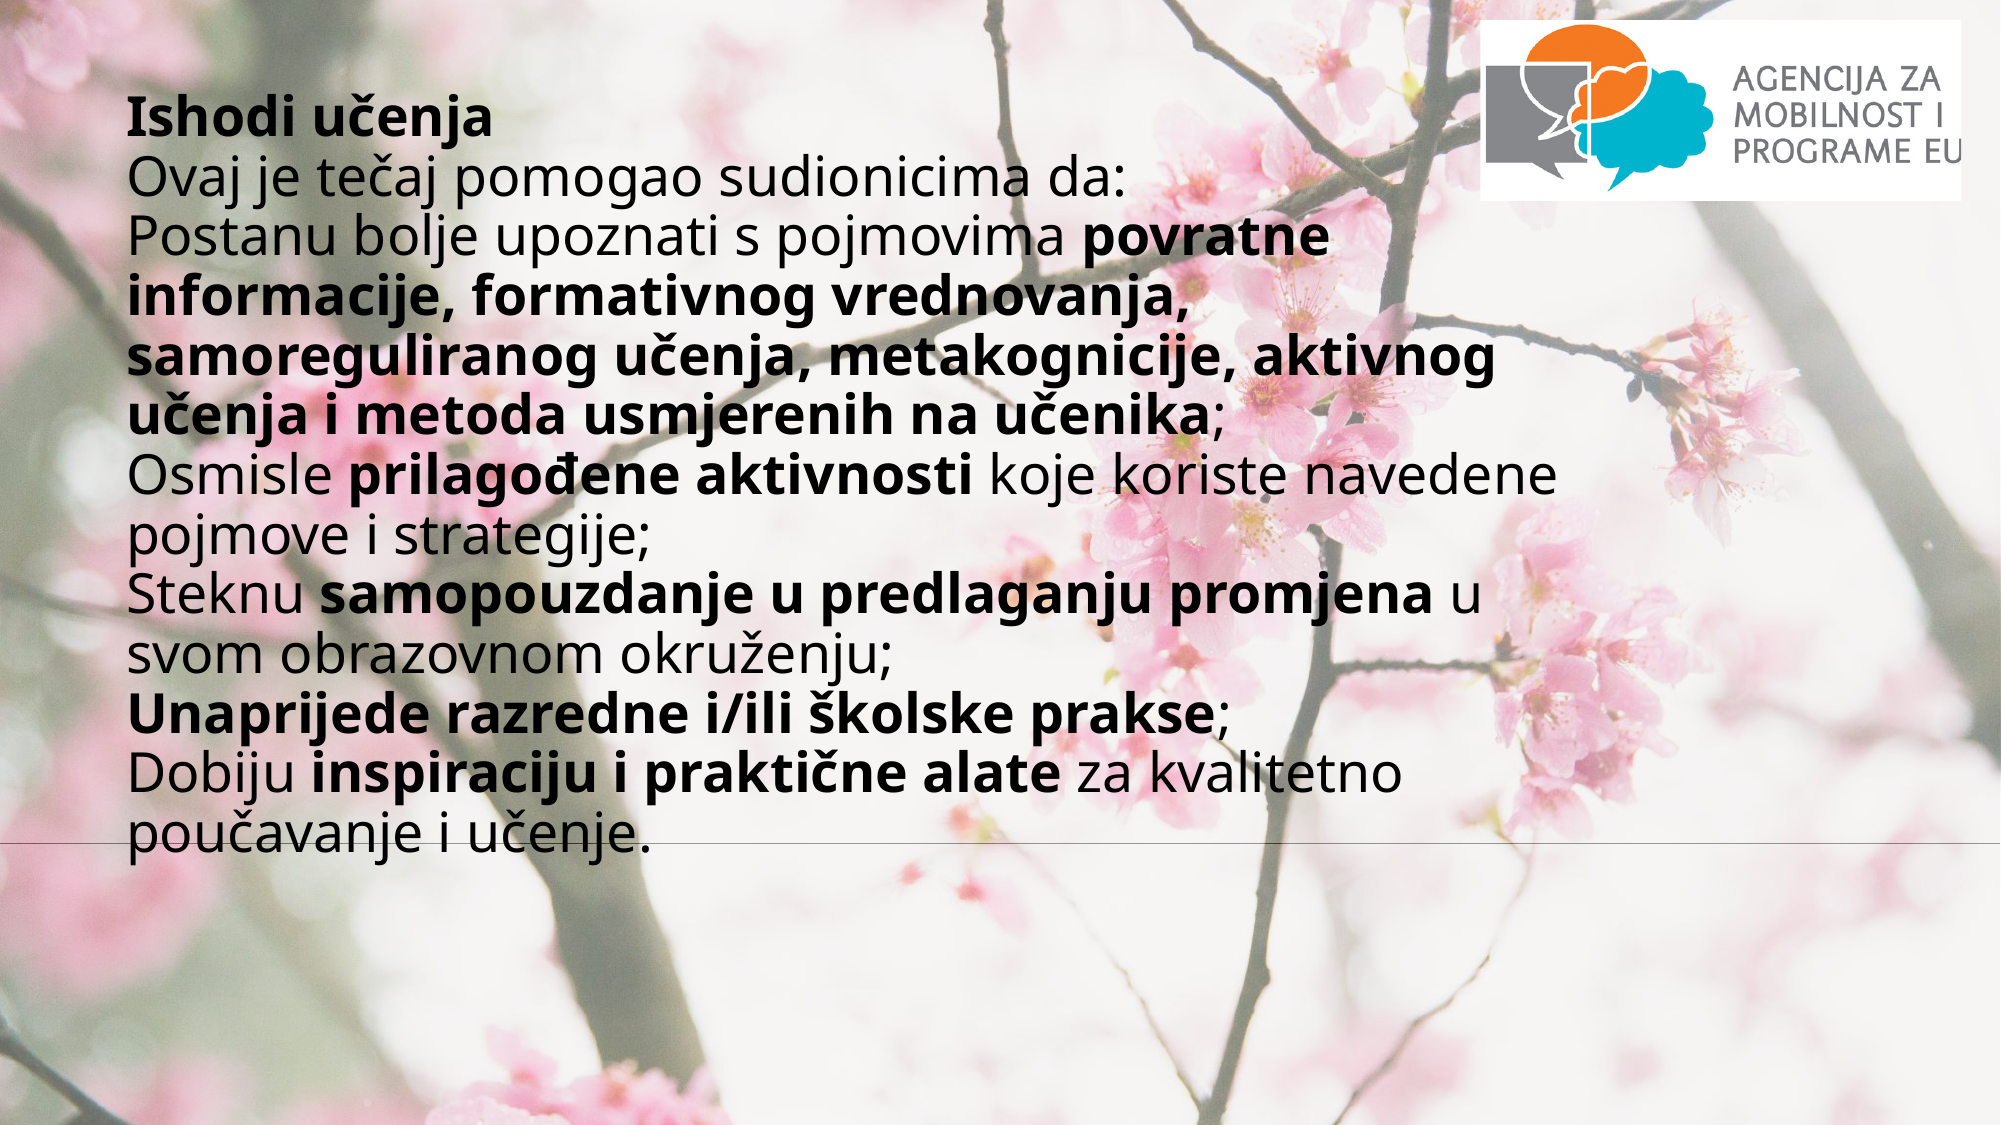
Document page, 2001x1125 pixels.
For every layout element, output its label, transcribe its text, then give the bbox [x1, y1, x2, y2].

text_box [1480, 20, 1962, 202]
title Ishodi učenja Ovaj je tečaj pomogao sudionicima da: Postanu bolje upoznati s pojmovima povratne informacije, formativnog vrednovanja, samoreguliranog učenja, metakognicije, aktivnog učenja i metoda usmjerenih na učenika; Osmisle prilagođene aktivnosti koje koriste navedene pojmove i strategije; Steknu samopouzdanje u predlaganju promjena u svom obrazovnom okruženju; Unaprijede razredne i/ili školske prakse; Dobiju inspiraciju i praktične alate za kvalitetno poučavanje i učenje. [111, 75, 1598, 924]
picture [0, 0, 2000, 1125]
